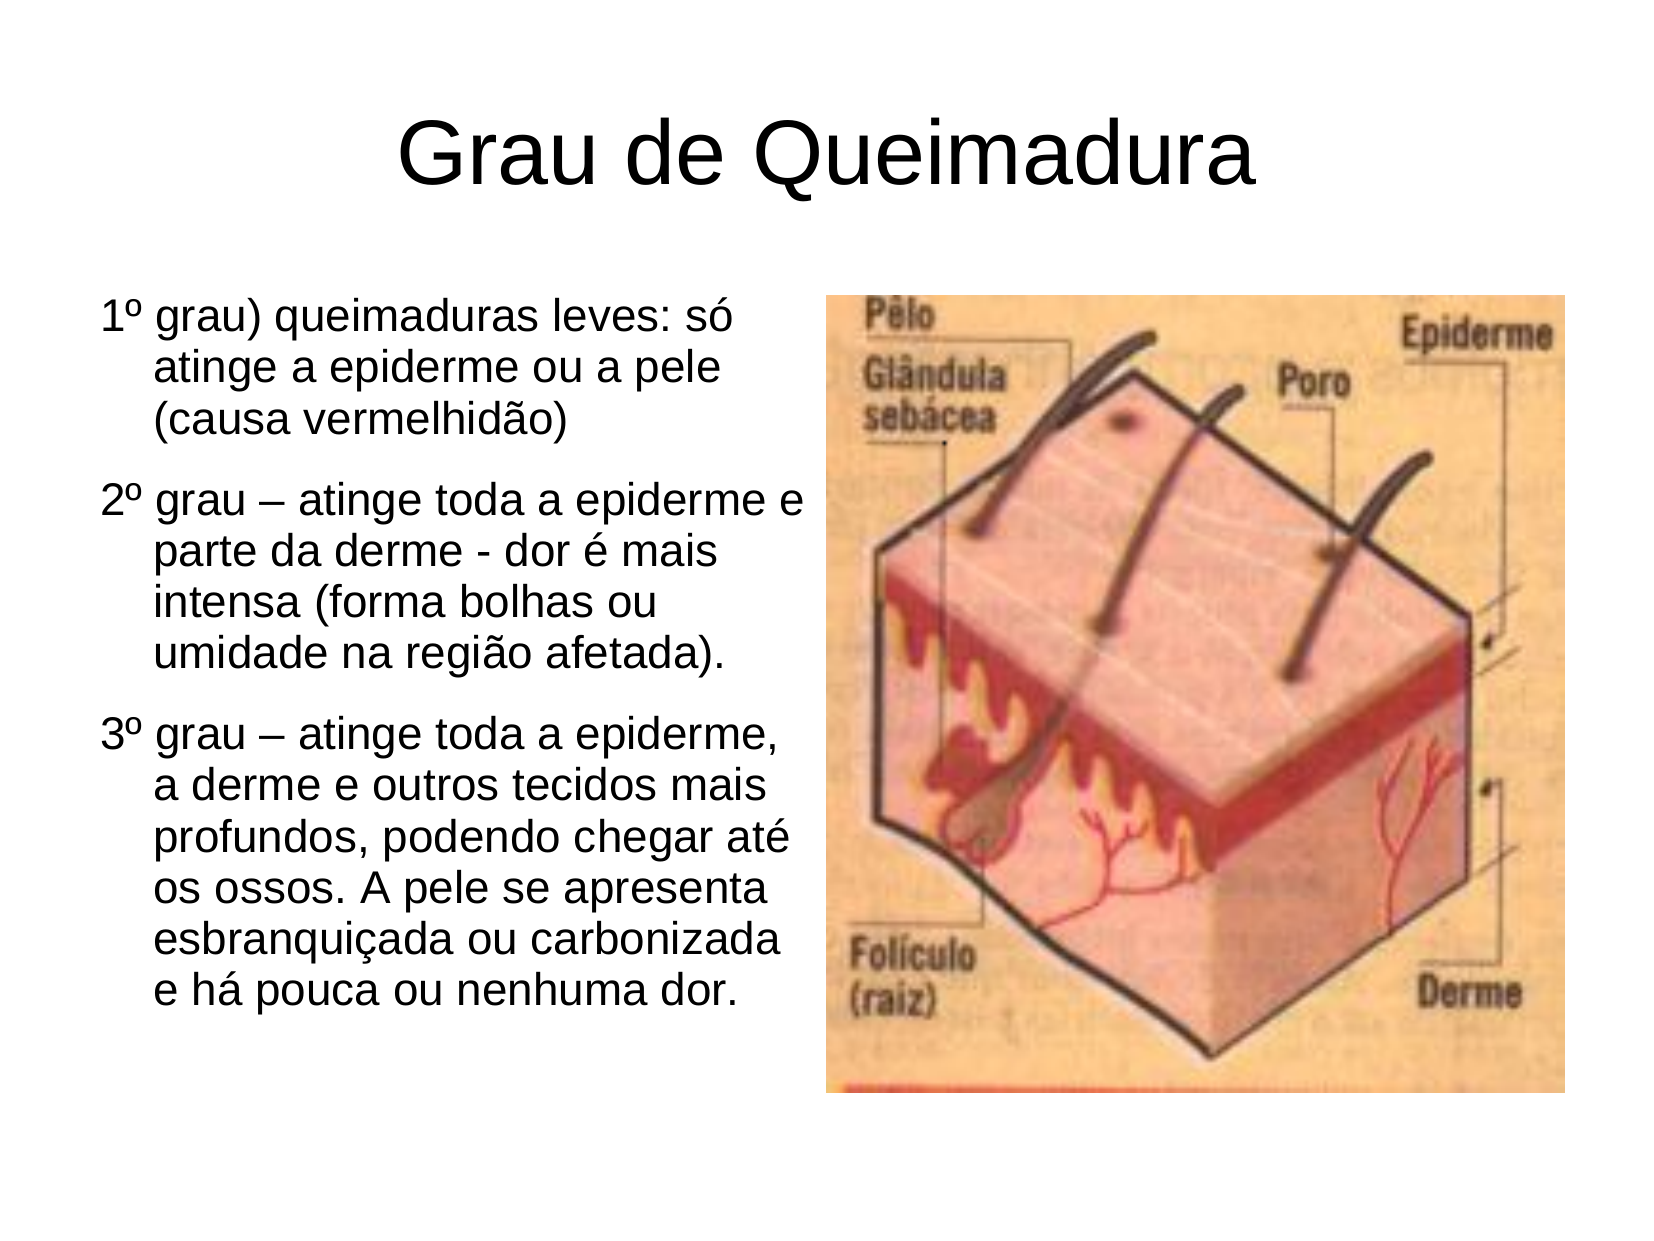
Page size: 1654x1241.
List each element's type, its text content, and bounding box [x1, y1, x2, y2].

chart [845, 290, 1572, 1109]
picture [826, 295, 1565, 1093]
title Grau de Queimadura [82, 49, 1571, 257]
list 1º grau) queimaduras leves: só atinge a epiderme ou a pele (causa vermelhidão) 2º grau – atinge toda a epiderme e parte da derme - dor é mais intensa (forma bolhas ou umidade na região afetada). 3º grau – atinge toda a epiderme, a derme e outros tecidos mais profundos, podendo chegar até os ossos. A pele se apresenta esbranquiçada ou carbonizada e há pouca ou nenhuma dor. [82, 290, 809, 1115]
